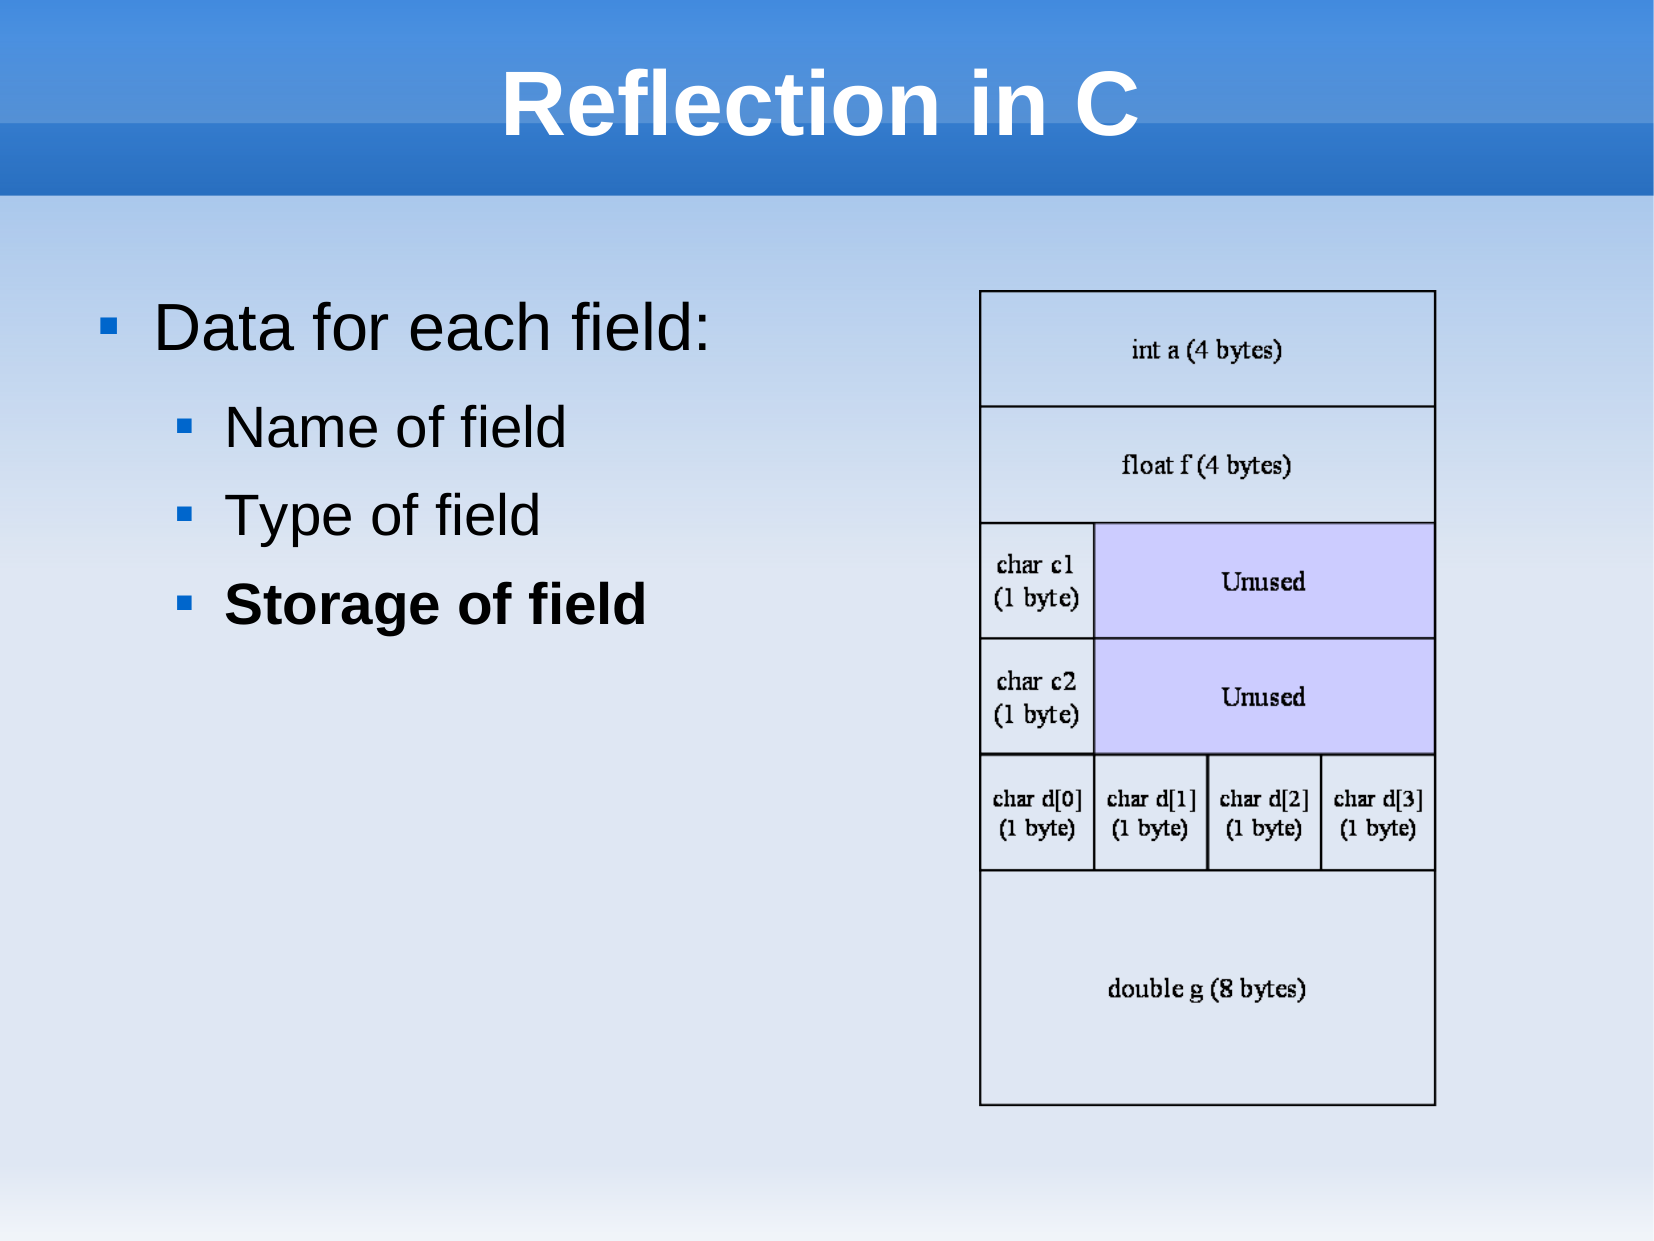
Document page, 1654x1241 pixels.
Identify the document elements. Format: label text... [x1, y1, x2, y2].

title Reflection in C [76, 0, 1565, 208]
picture [0, 0, 1654, 1241]
list Data for each field: Name of field Type of field Storage of field [82, 290, 809, 1109]
